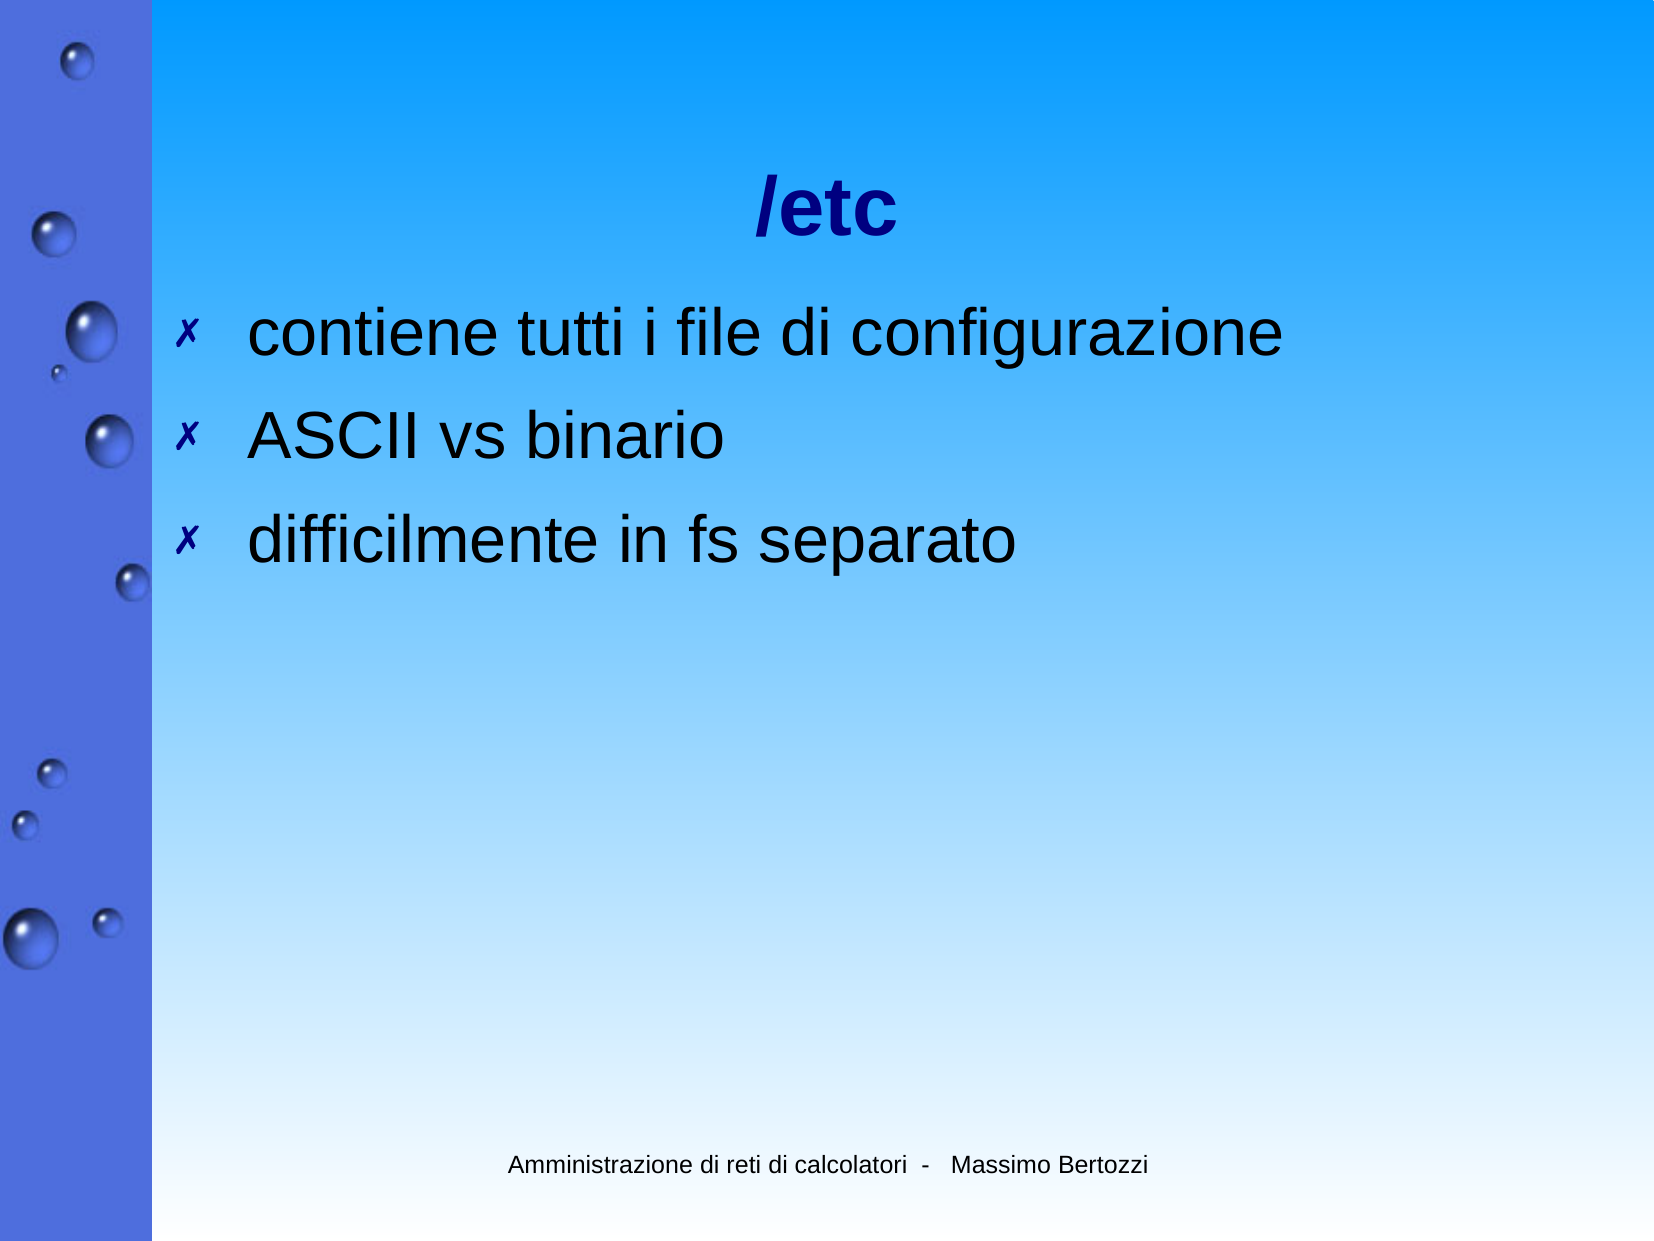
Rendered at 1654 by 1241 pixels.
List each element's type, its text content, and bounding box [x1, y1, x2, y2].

list contiene tutti i file di configurazione ASCII vs binario difficilmente in fs separato [152, 295, 1565, 1095]
title /etc [121, 102, 1534, 311]
picture [0, 0, 152, 1241]
